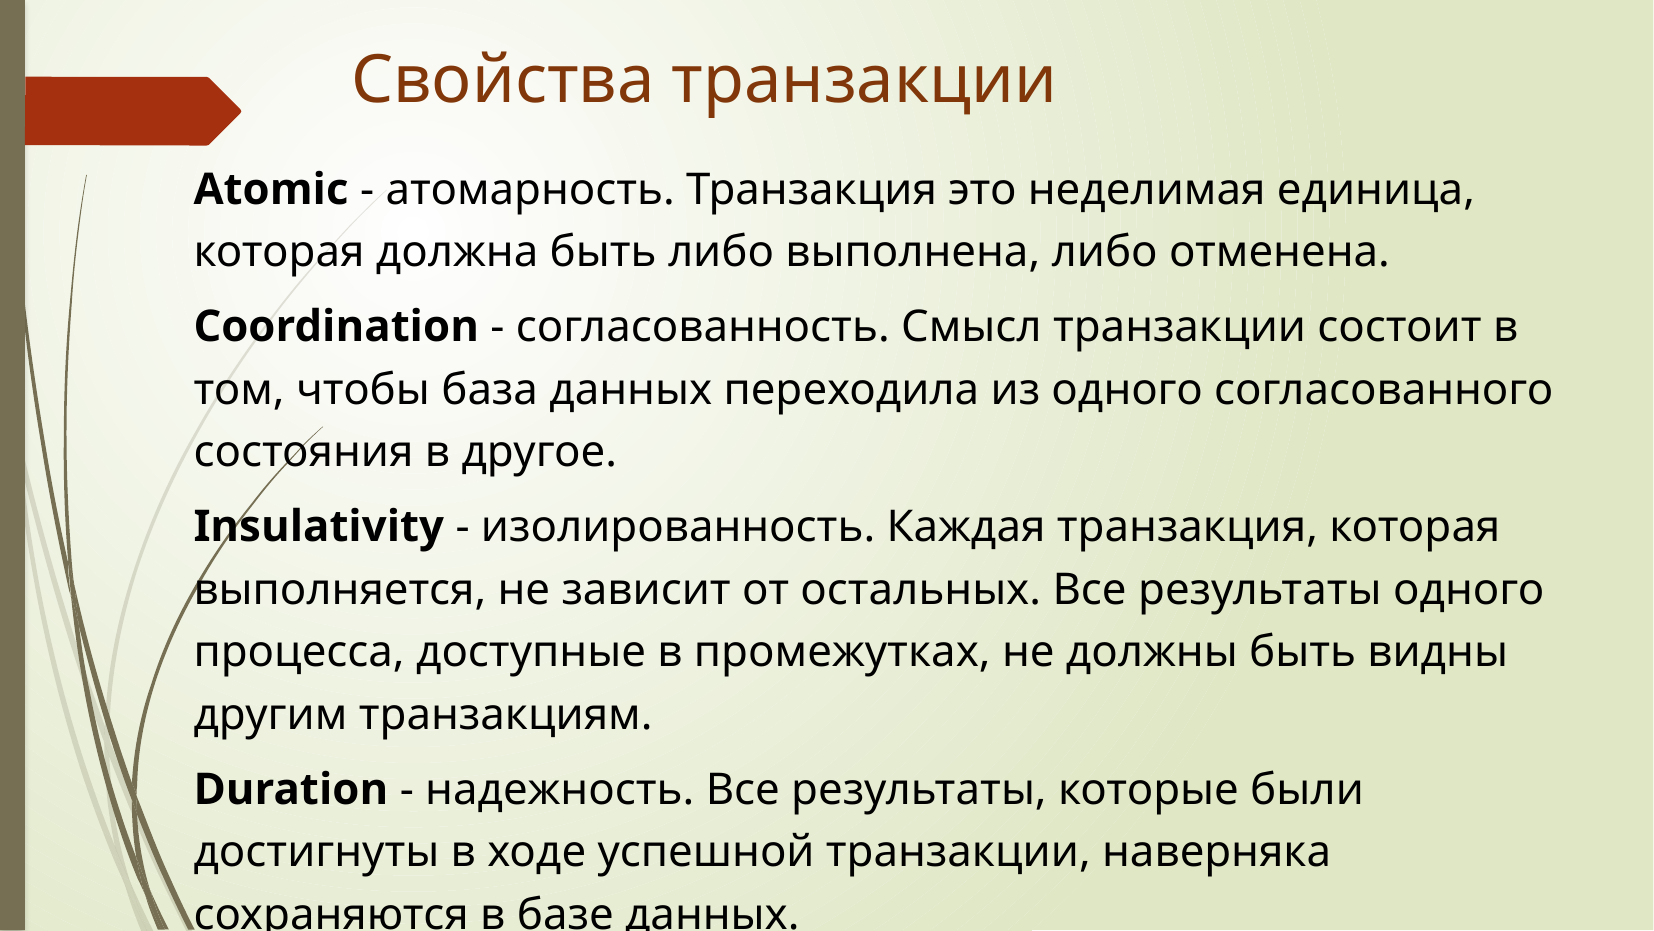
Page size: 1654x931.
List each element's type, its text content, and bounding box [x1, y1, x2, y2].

list Atomic - атомарность. Транзакция это неделимая единица, которая должна быть либо выполнена, либо отменена. Coordination - согласованность. Смысл транзакции состоит в том, чтобы база данных переходила из одного согласованного состояния в другое. Insulativity - изолированность. Каждая транзакция, которая выполняется, не зависит от остальных. Все результаты одного процесса, доступные в промежутках, не должны быть видны другим транзакциям. Duration - надежность. Все результаты, которые были достигнуты в ходе успешной транзакции, наверняка сохраняются в базе данных. [165, 143, 1595, 886]
title Свойства транзакции [351, 14, 1561, 139]
